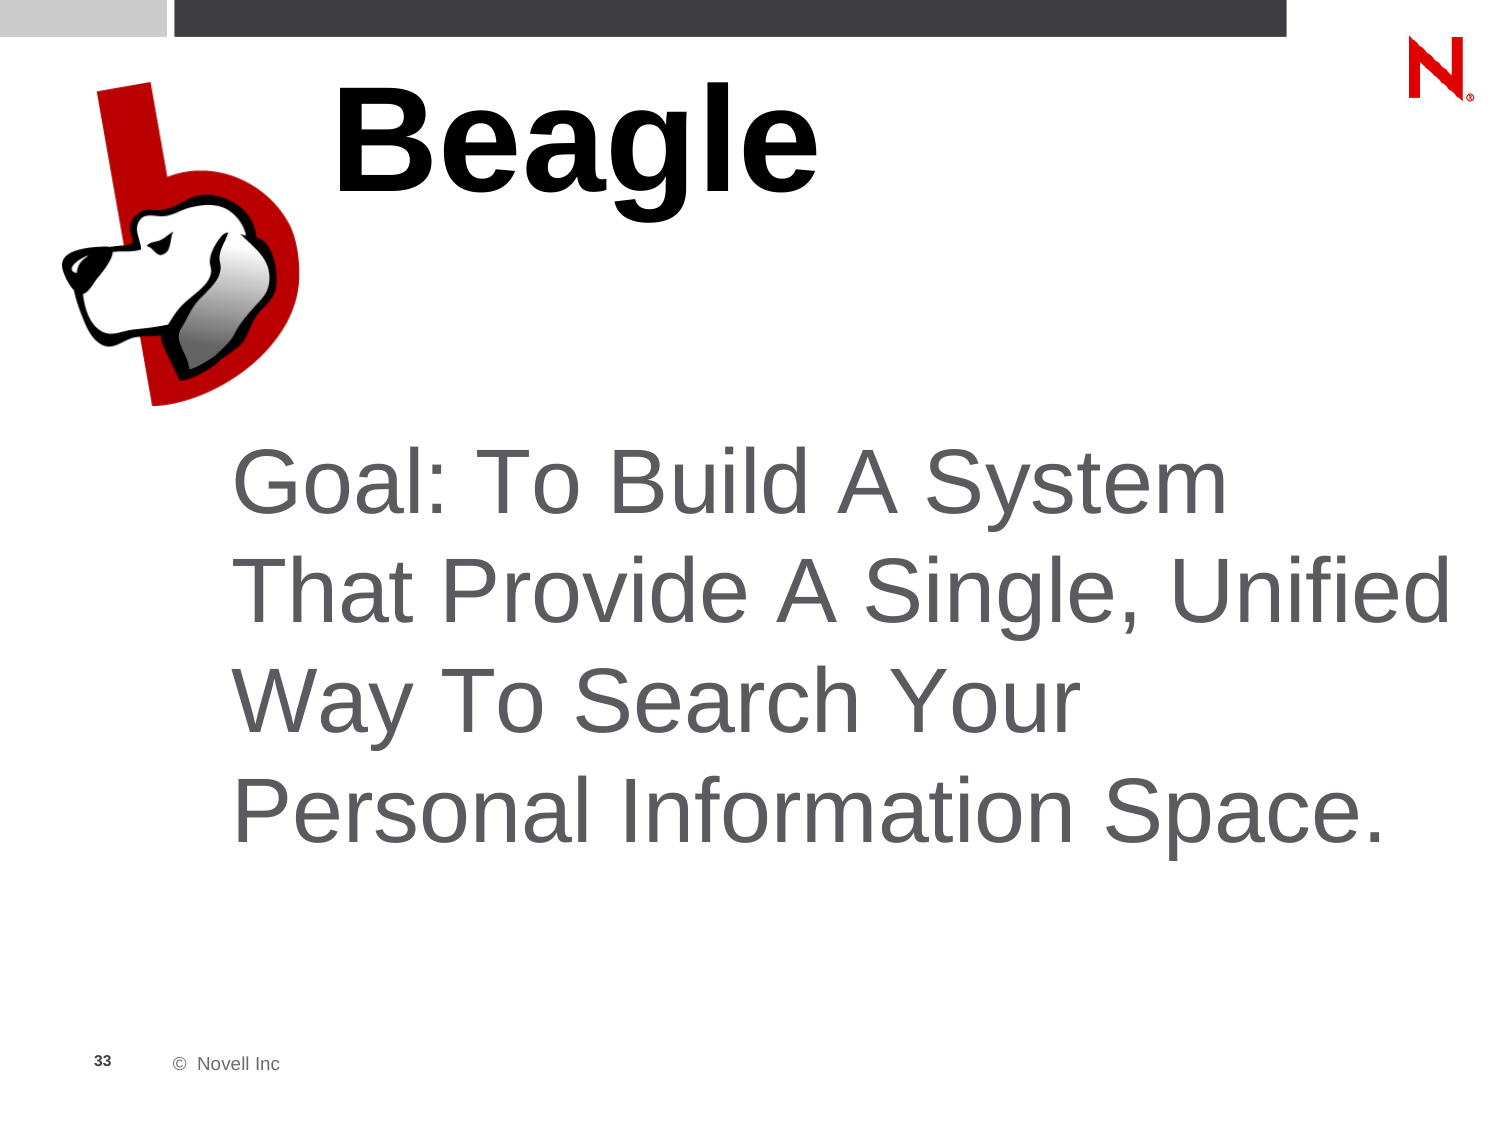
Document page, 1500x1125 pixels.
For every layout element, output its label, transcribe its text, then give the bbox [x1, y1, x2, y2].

text_box Beagle [330, 63, 1287, 352]
picture [62, 82, 300, 406]
subtitle Goal: To Build A System That Provide A Single, Unified Way To Search Your Personal Information Space. [231, 342, 1500, 1052]
picture [1404, 32, 1477, 105]
